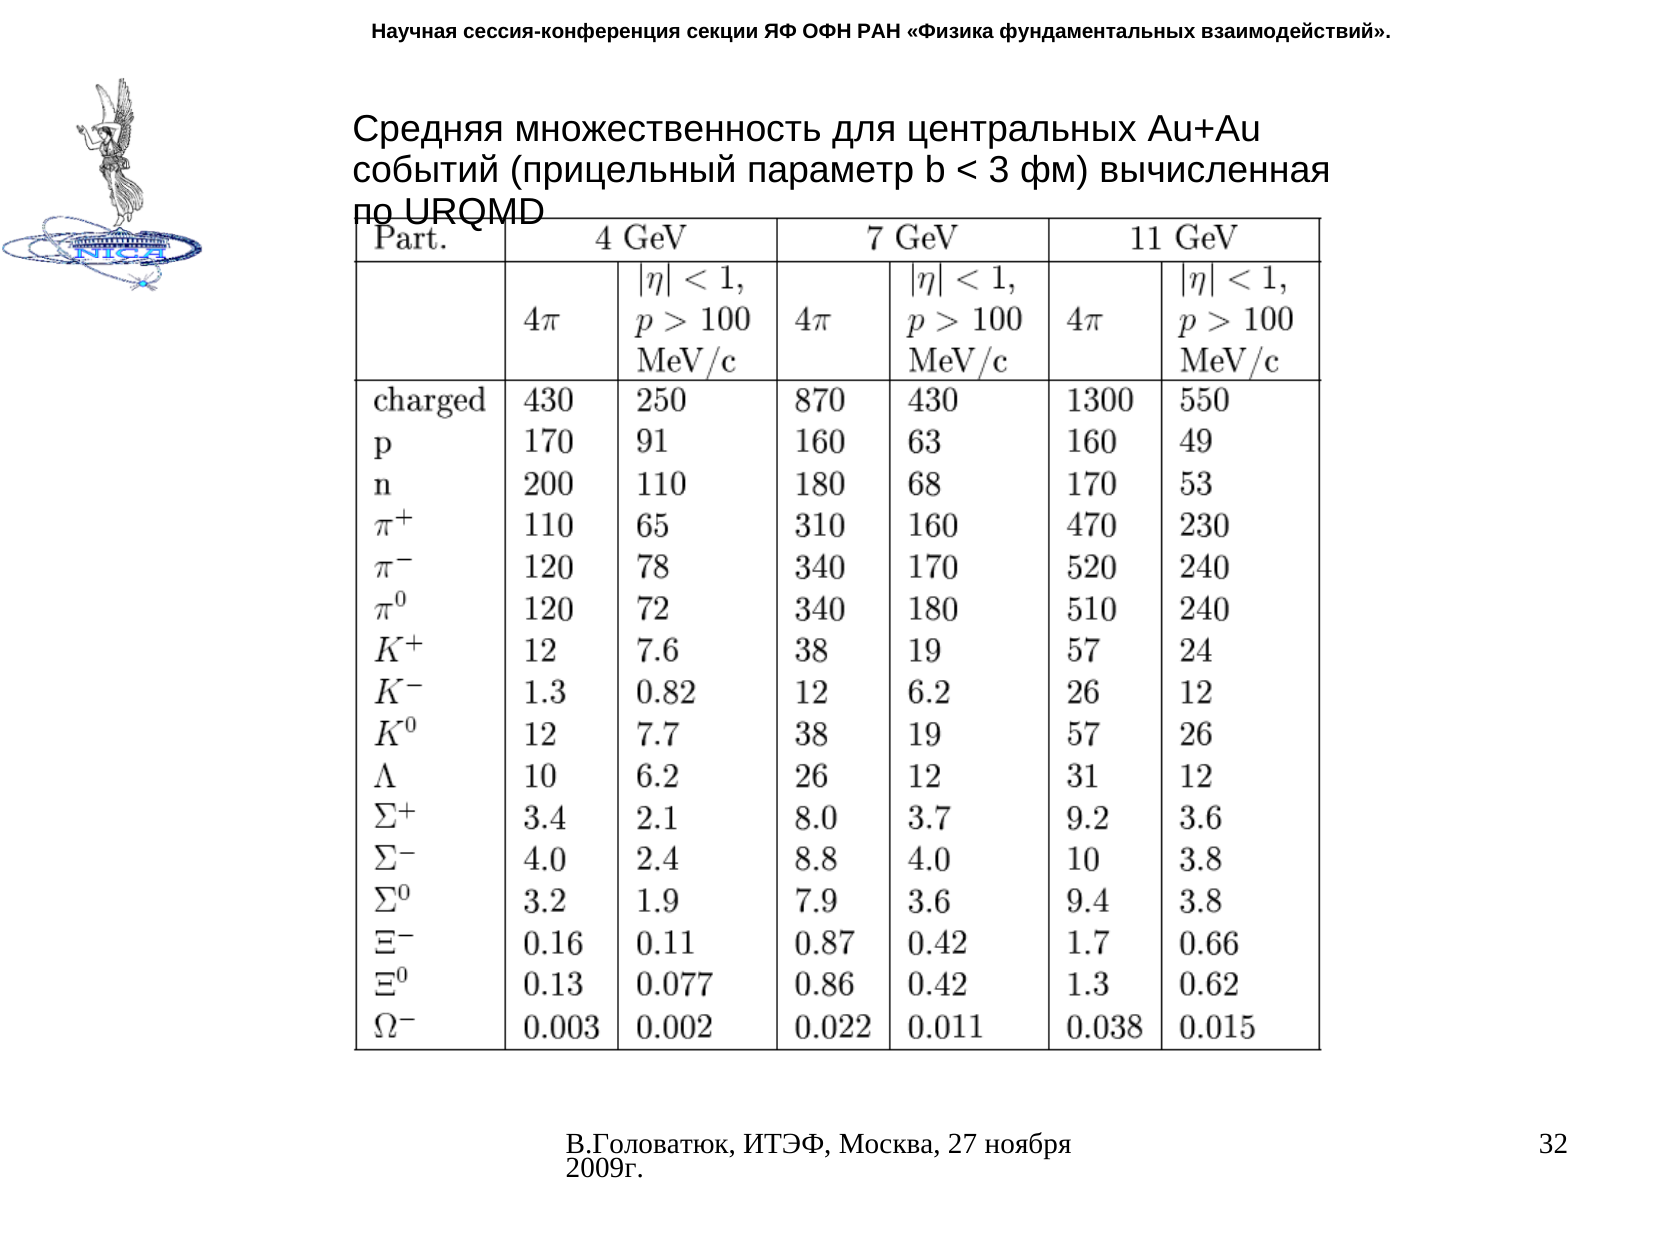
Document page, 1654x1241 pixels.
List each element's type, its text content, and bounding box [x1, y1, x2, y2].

text_box Средняя множественность для центральных Au+Au событий (прицельный параметр b < 3 фм) вычисленная по URQMD [337, 99, 1363, 241]
picture [350, 241, 1326, 1055]
title Научная сессия-конференция секции ЯФ ОФН РАН «Физика фундаментальных взаимодействий». [262, 0, 1500, 51]
picture [0, 74, 210, 301]
